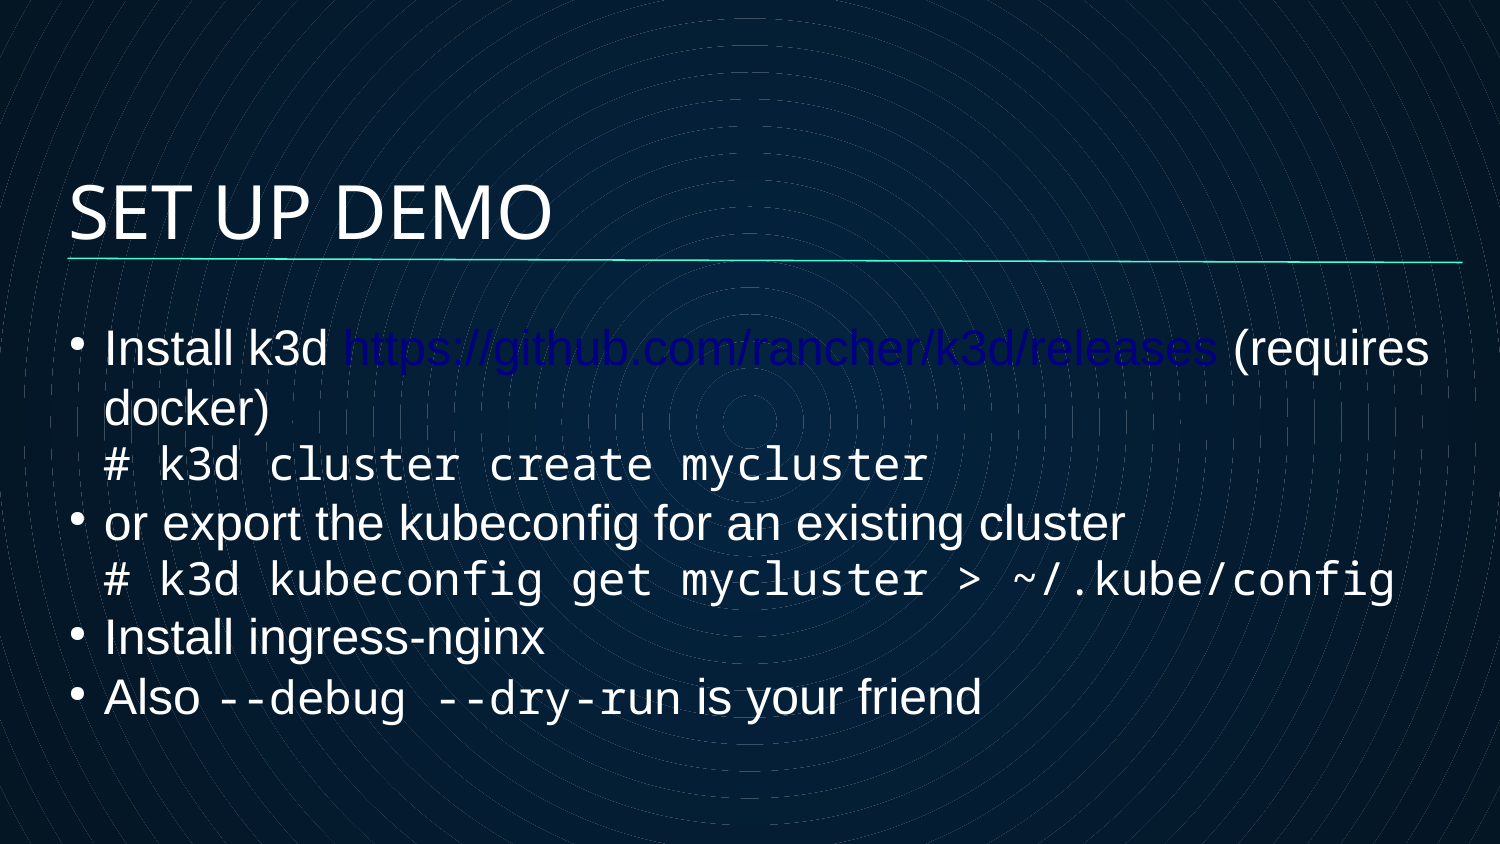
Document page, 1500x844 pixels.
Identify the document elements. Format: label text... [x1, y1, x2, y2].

title SET UP DEMO [53, 170, 1500, 270]
subtitle Install k3d https://github.com/rancher/k3d/releases (requires docker) # k3d cluster create mycluster or export the kubeconfig for an existing cluster # k3d kubeconfig get mycluster > ~/.kube/config Install ingress-nginx Also --debug --dry-run is your friend [53, 300, 1463, 751]
